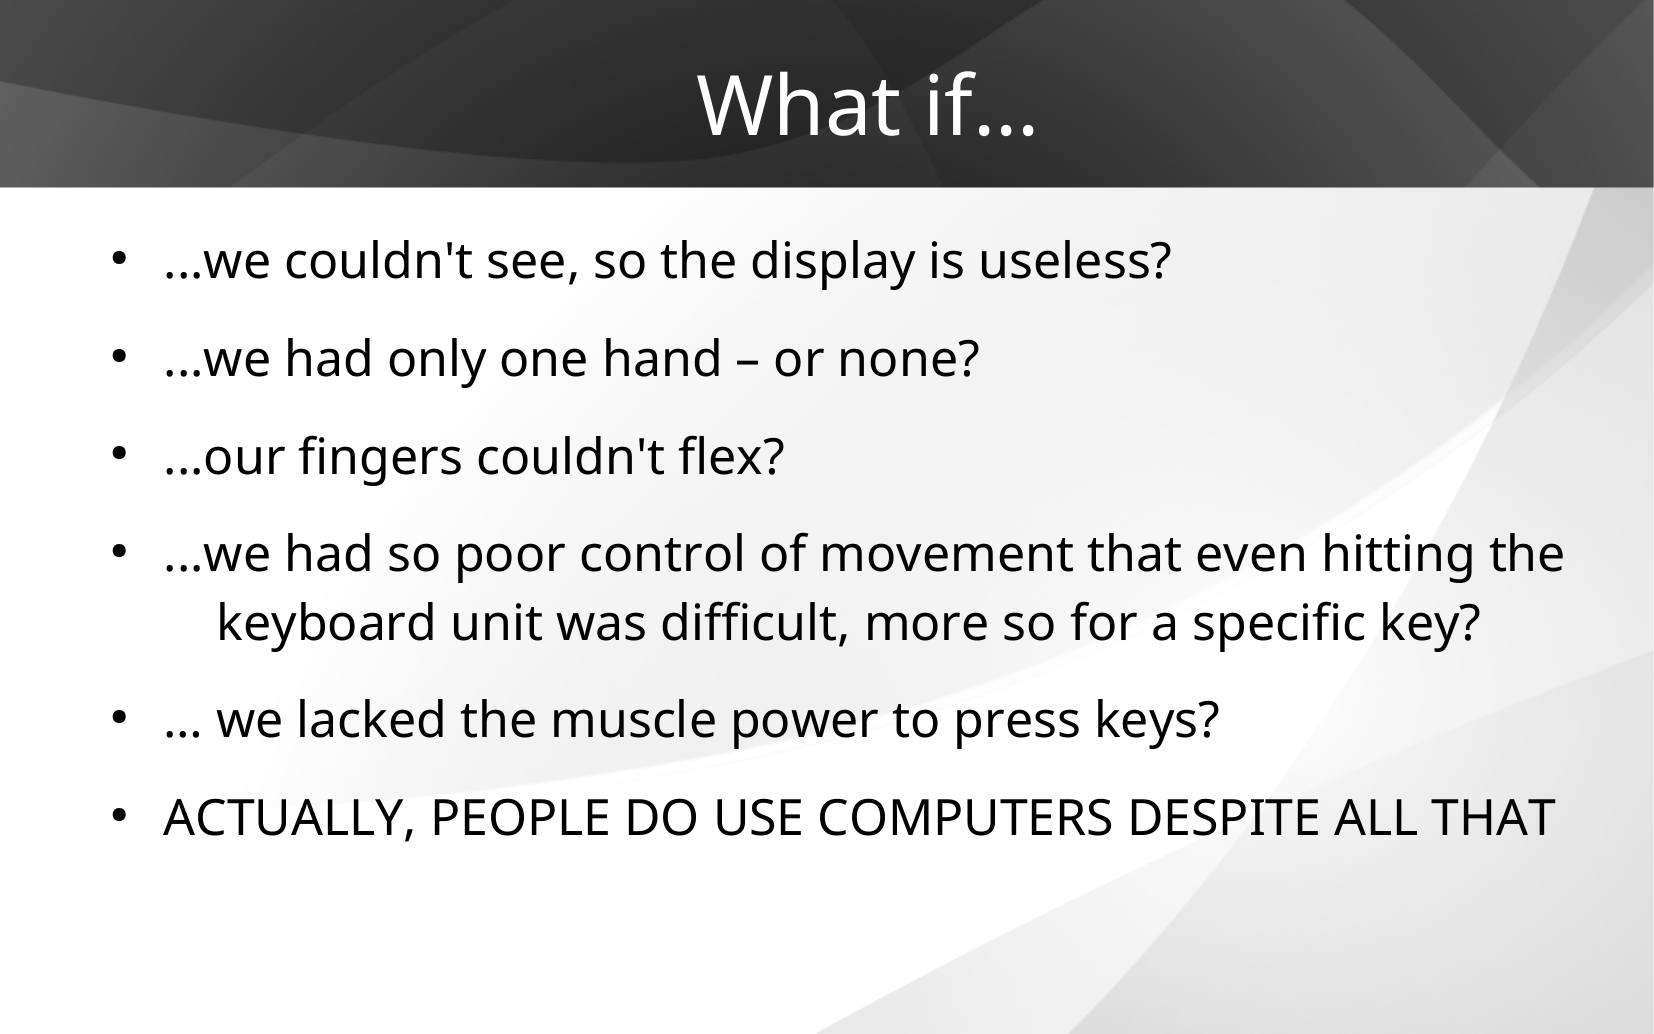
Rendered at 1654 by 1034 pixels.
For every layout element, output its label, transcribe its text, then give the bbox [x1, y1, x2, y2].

title What if... [124, 0, 1613, 208]
picture [0, 0, 1654, 1034]
list ...we couldn't see, so the display is useless? ...we had only one hand – or none? ...our fingers couldn't flex? ...we had so poor control of movement that even hitting the keyboard unit was difficult, more so for a specific key? … we lacked the muscle power to press keys? ACTUALLY, PEOPLE DO USE COMPUTERS DESPITE ALL THAT [75, 225, 1613, 1013]
